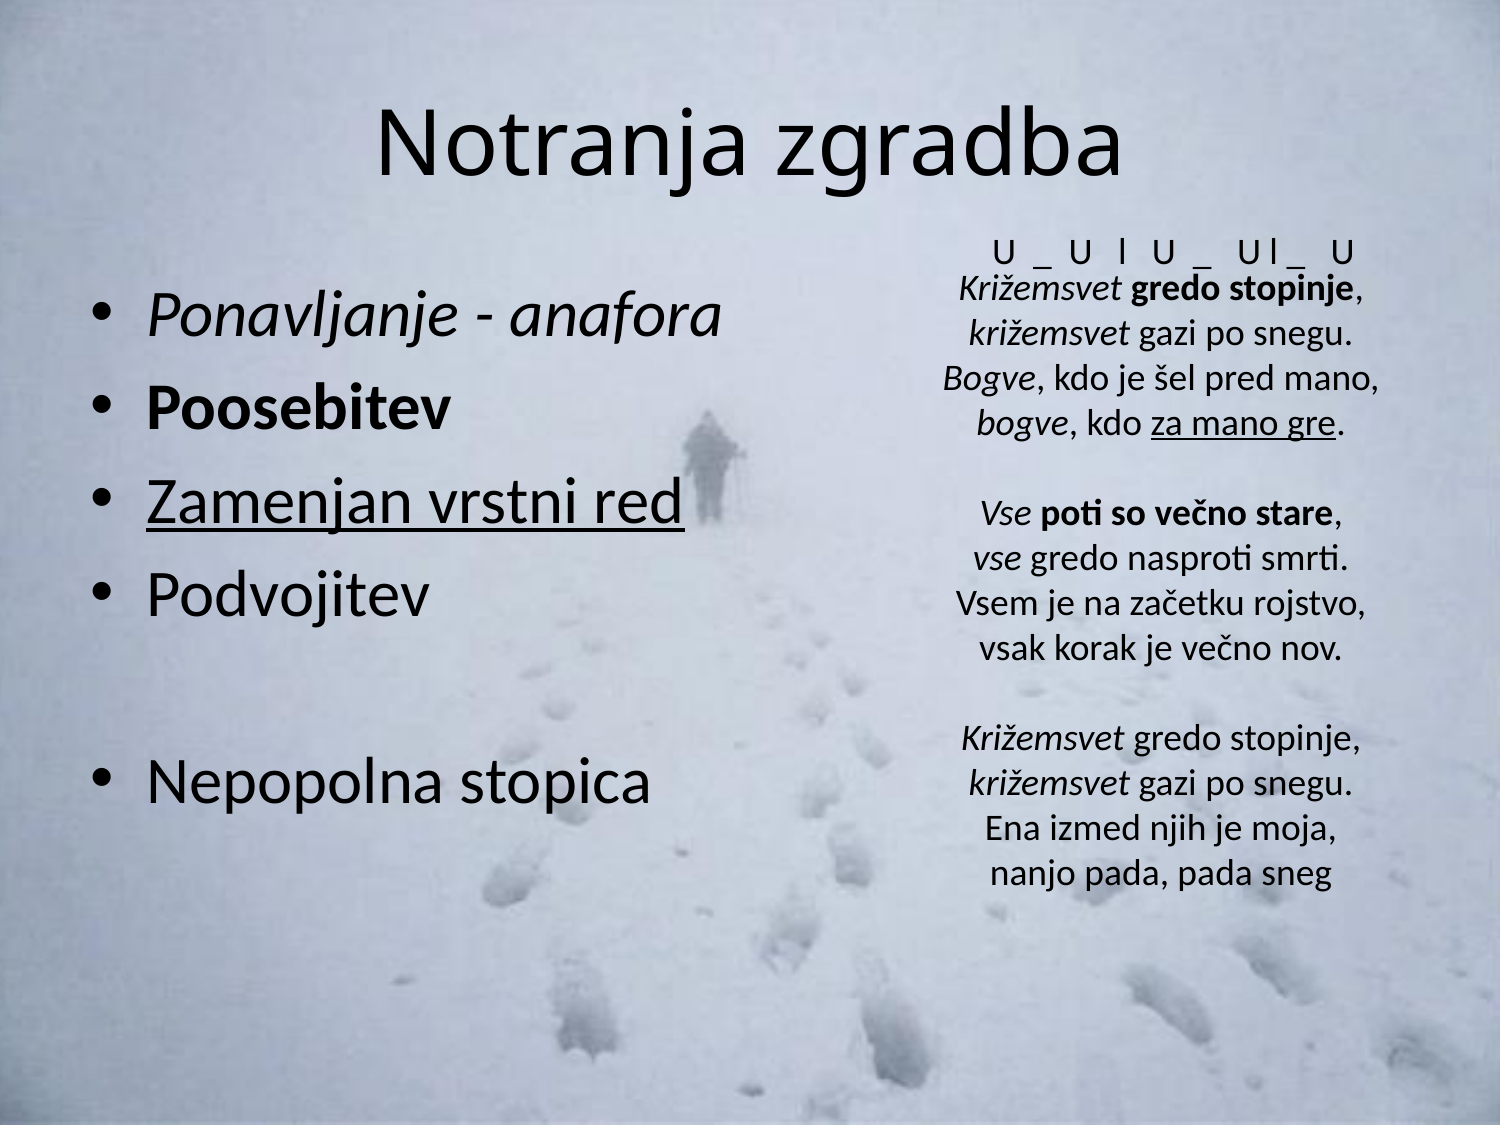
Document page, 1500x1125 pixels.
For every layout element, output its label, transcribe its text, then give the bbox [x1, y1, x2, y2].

picture [0, 0, 1500, 1125]
title Notranja zgradba [75, 45, 1425, 233]
list Ponavljanje - anafora Poosebitev Zamenjan vrstni red Podvojitev Nepopolna stopica [75, 262, 1425, 1005]
text_box U _ U l U _ U l _ U [977, 219, 1371, 280]
text_box Križemsvet gredo stopinje, križemsvet gazi po snegu. Bogve, kdo je šel pred mano, bogve, kdo za mano gre. Vse poti so večno stare, vse gredo nasproti smrti. Vsem je na začetku rojstvo, vsak korak je večno nov. Križemsvet gredo stopinje, križemsvet gazi po snegu. Ena izmed njih je moja, nanjo pada, pada sneg [927, 255, 1395, 946]
